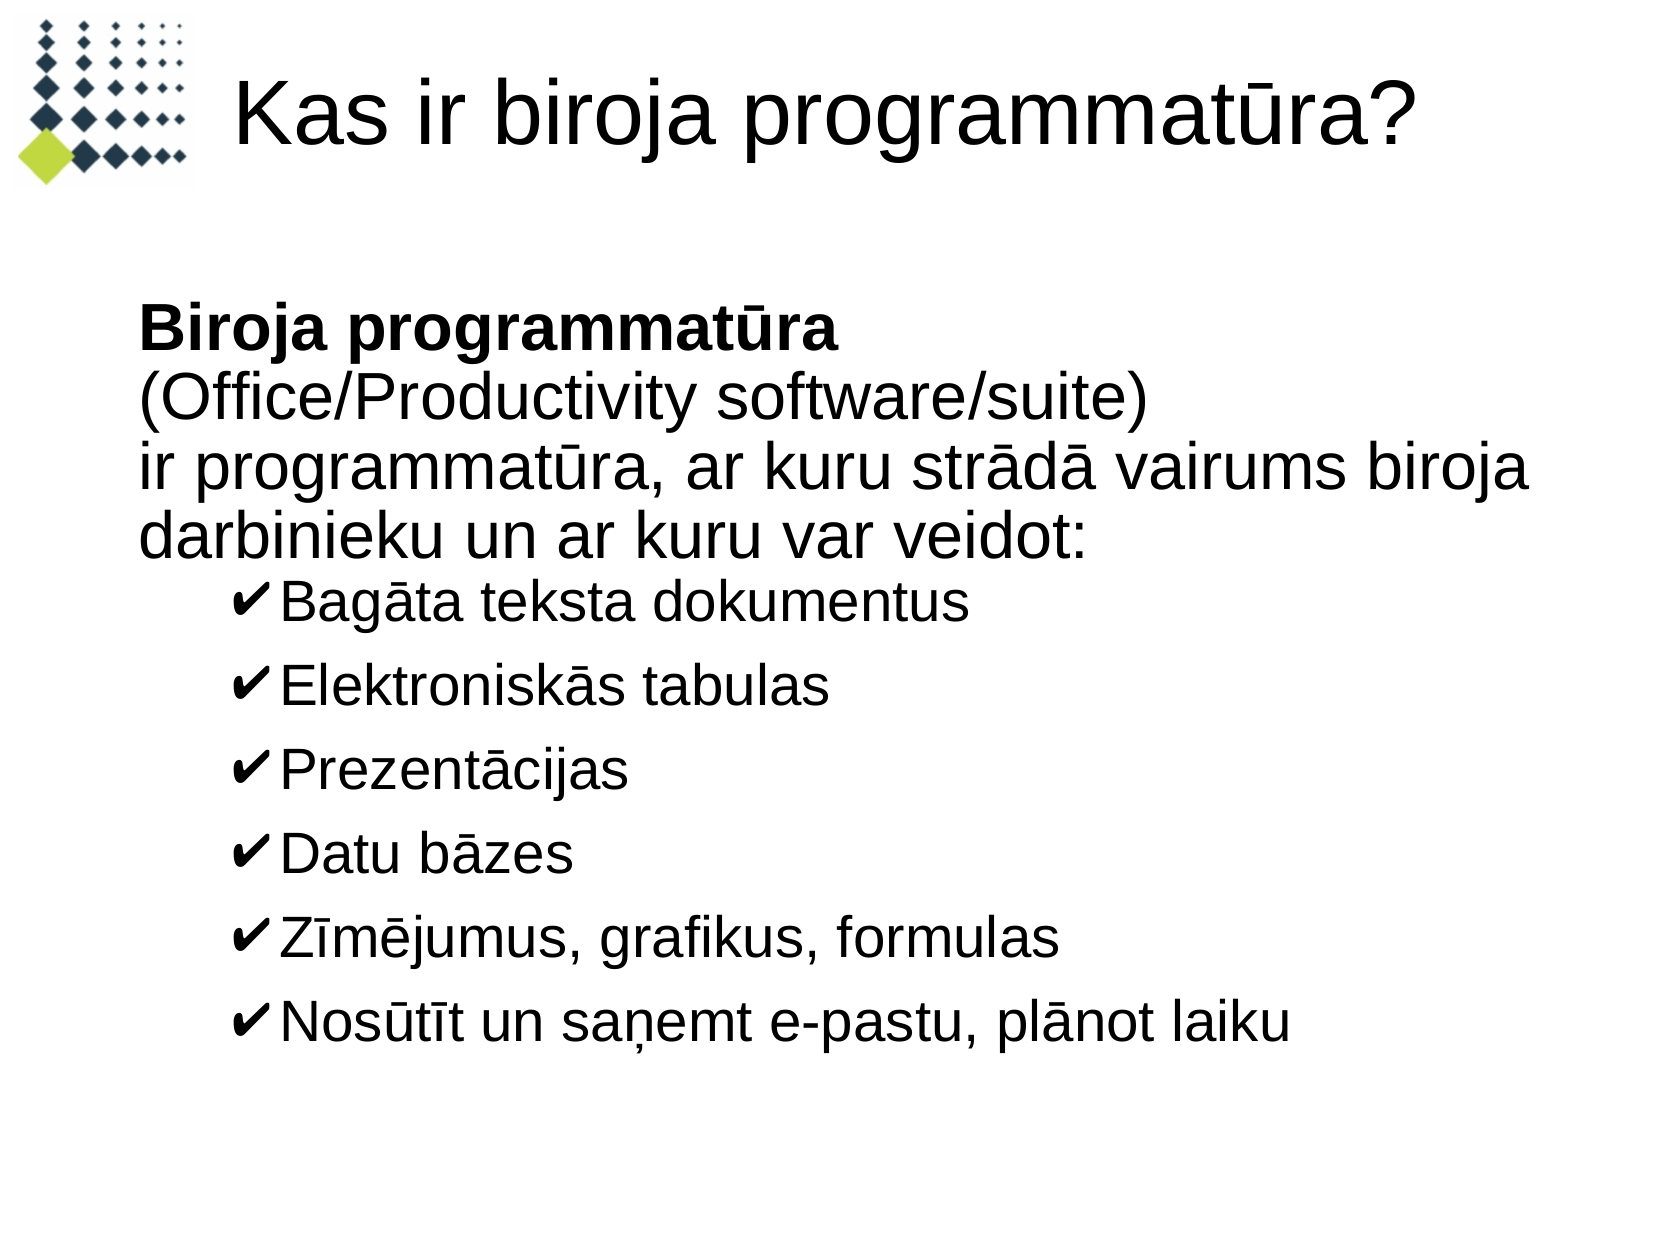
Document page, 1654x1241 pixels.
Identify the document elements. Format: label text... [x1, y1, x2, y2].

list Biroja programmatūra (Office/Productivity software/suite) ir programmatūra, ar kuru strādā vairums biroja darbinieku un ar kuru var veidot: Bagāta teksta dokumentus Elektroniskās tabulas Prezentācijas Datu bāzes Zīmējumus, grafikus, formulas Nosūtīt un saņemt e-pastu, plānot laiku [82, 290, 1571, 1109]
picture [12, 12, 196, 189]
title Kas ir biroja programmatūra? [82, 49, 1571, 178]
